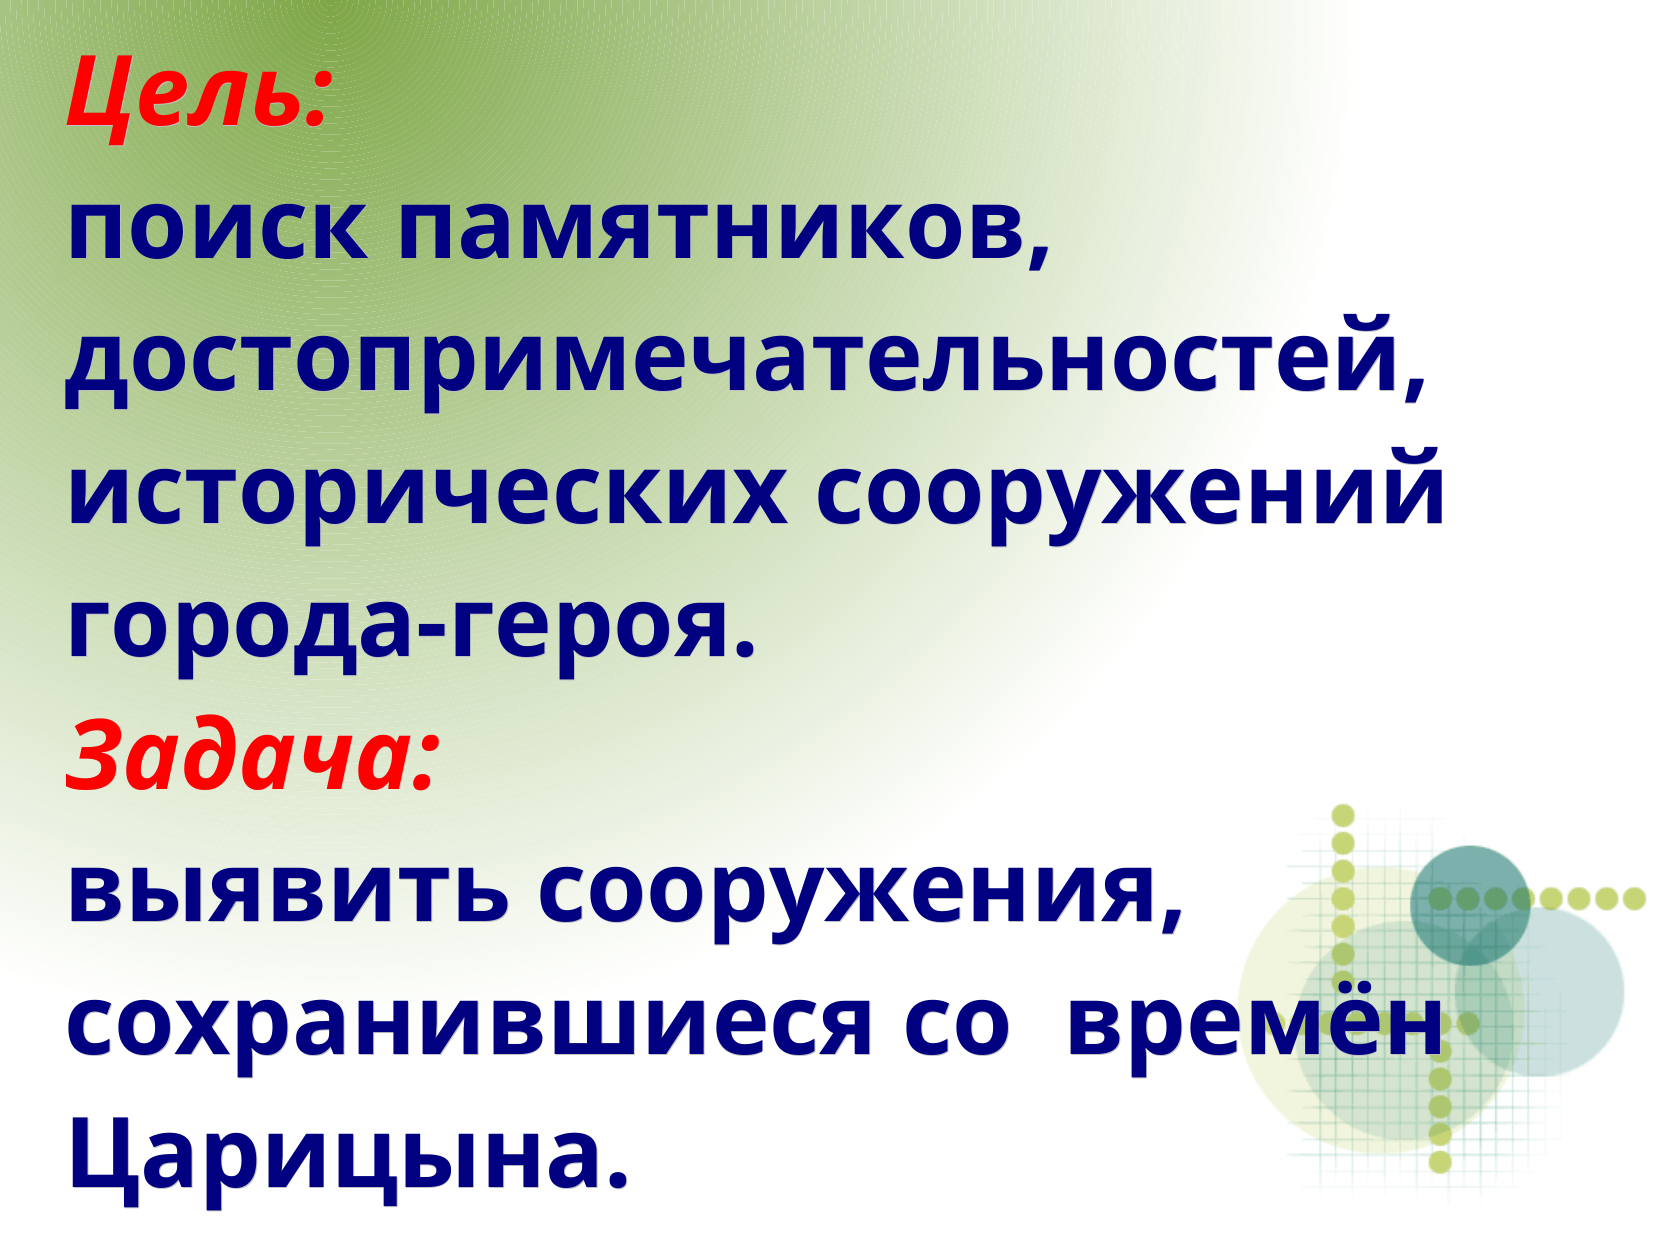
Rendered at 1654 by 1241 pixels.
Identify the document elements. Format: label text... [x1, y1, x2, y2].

title Цель: поиск памятников, достопримечательностей, исторических сооружений города-героя. Задача: выявить сооружения, сохранившиеся со времён Царицына. [64, 88, 1565, 1149]
picture [1224, 792, 1654, 1211]
